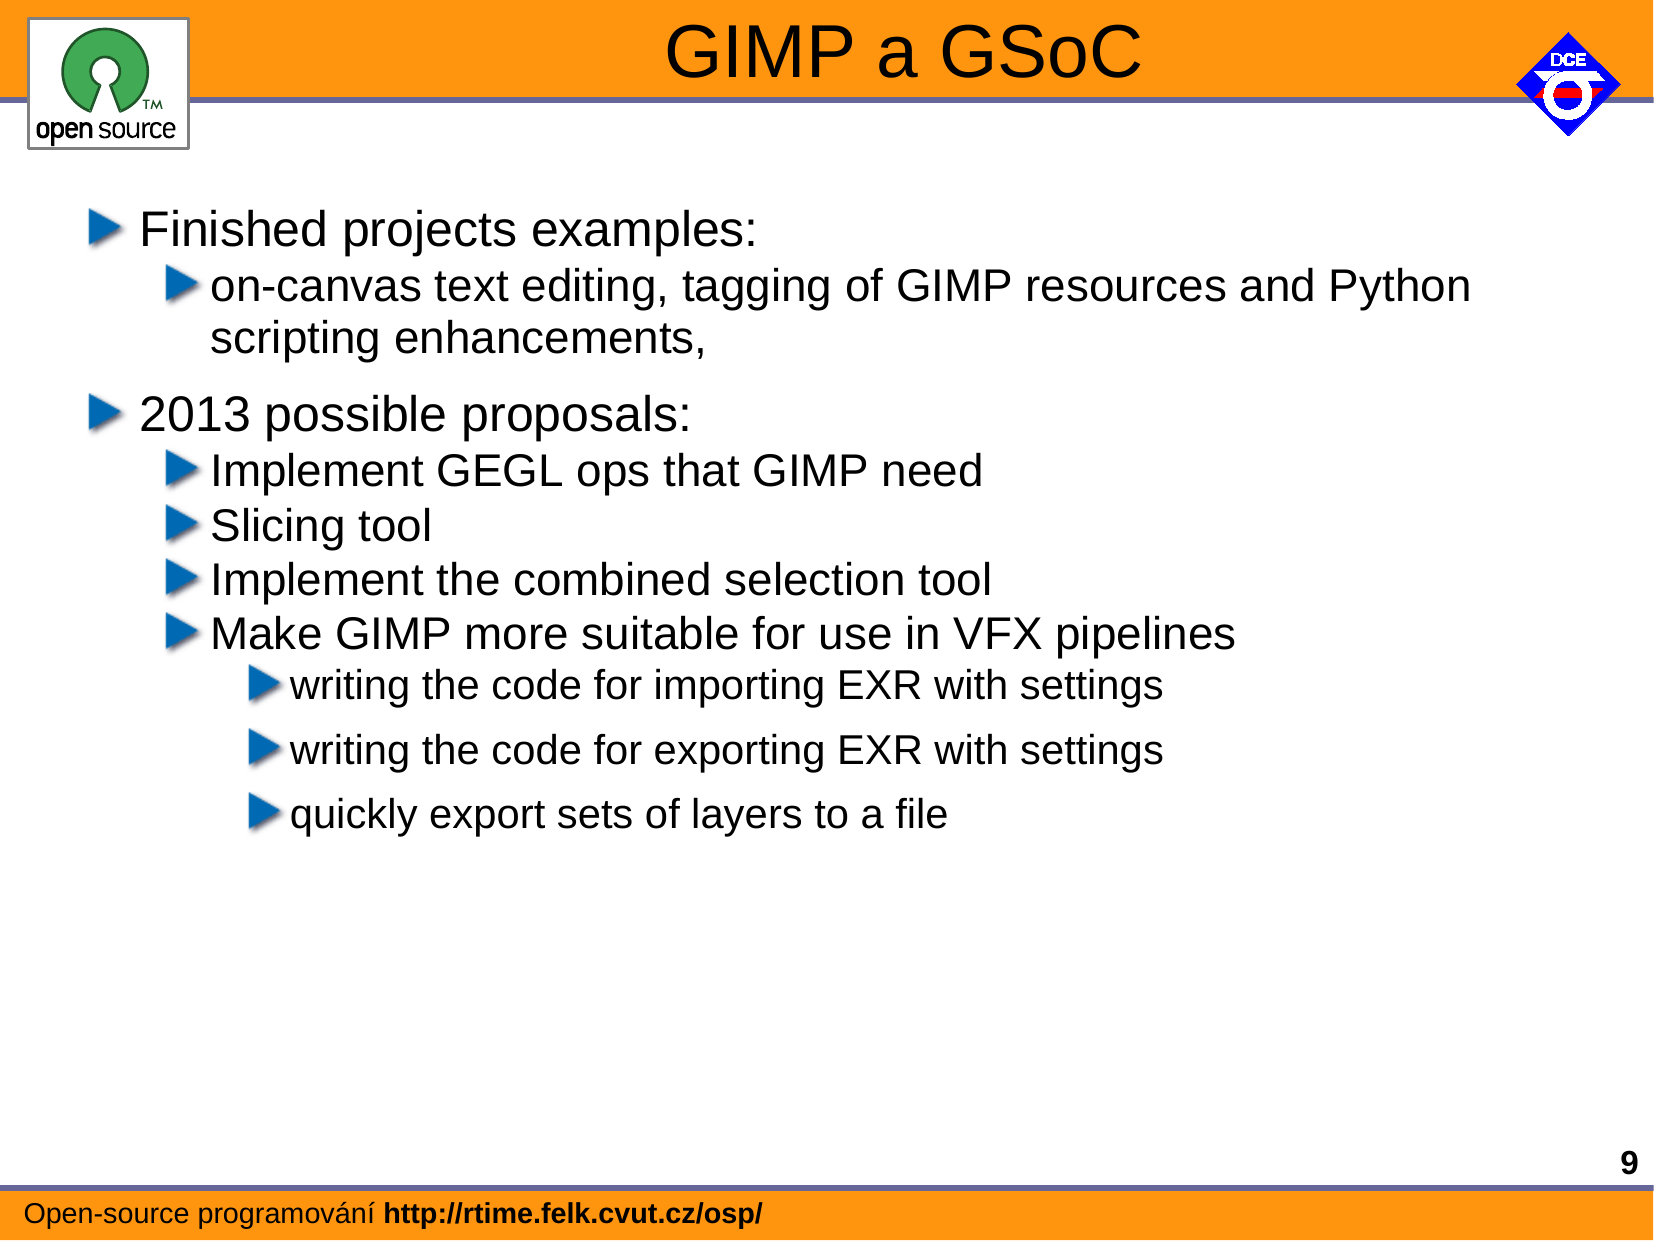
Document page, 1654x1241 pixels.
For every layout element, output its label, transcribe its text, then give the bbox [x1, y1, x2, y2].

list Finished projects examples: on-canvas text editing, tagging of GIMP resources and Python scripting enhancements, 2013 possible proposals: Implement GEGL ops that GIMP need Slicing tool Implement the combined selection tool Make GIMP more suitable for use in VFX pipelines writing the code for importing EXR with settings writing the code for exporting EXR with settings quickly export sets of layers to a file [68, 201, 1592, 1118]
title GIMP a GSoC [178, 4, 1631, 98]
